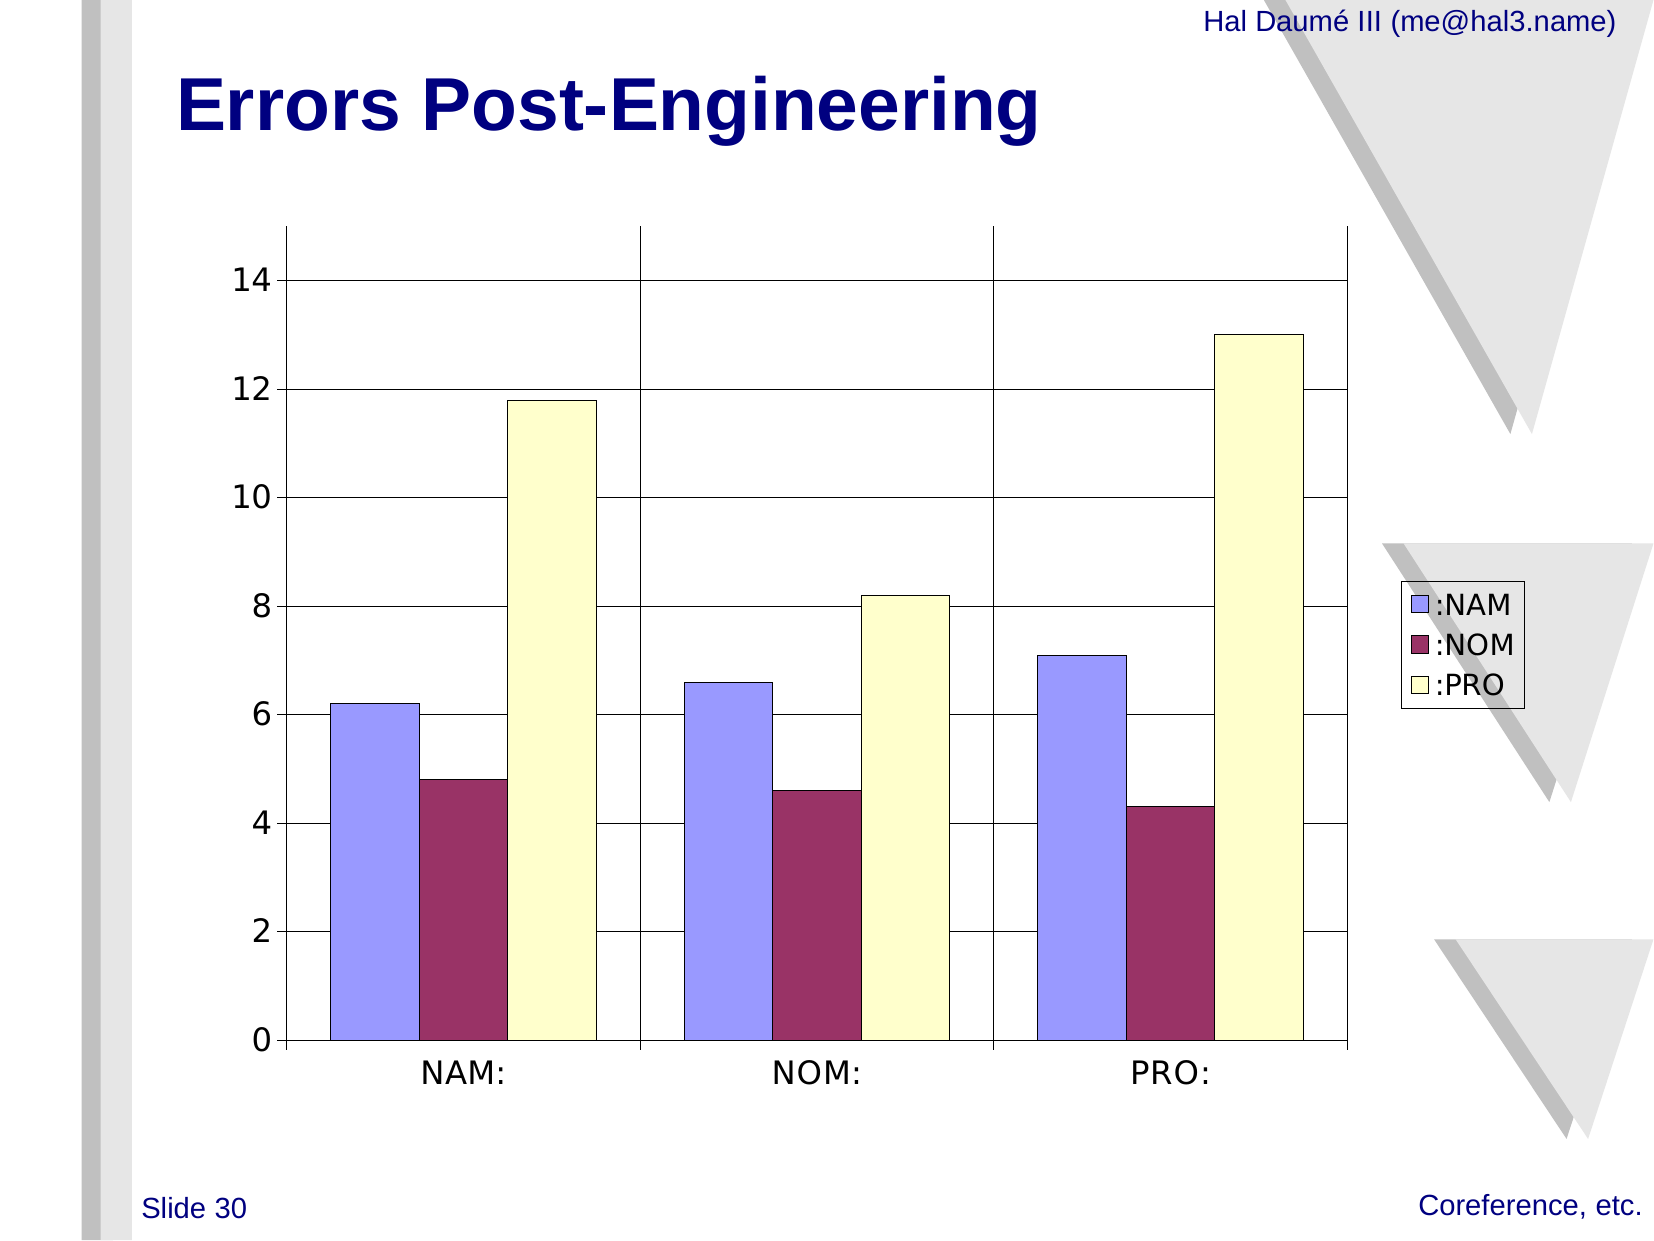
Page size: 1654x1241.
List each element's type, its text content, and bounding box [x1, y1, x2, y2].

title Errors Post-Engineering [176, 44, 1509, 166]
chart [204, 192, 1567, 1112]
